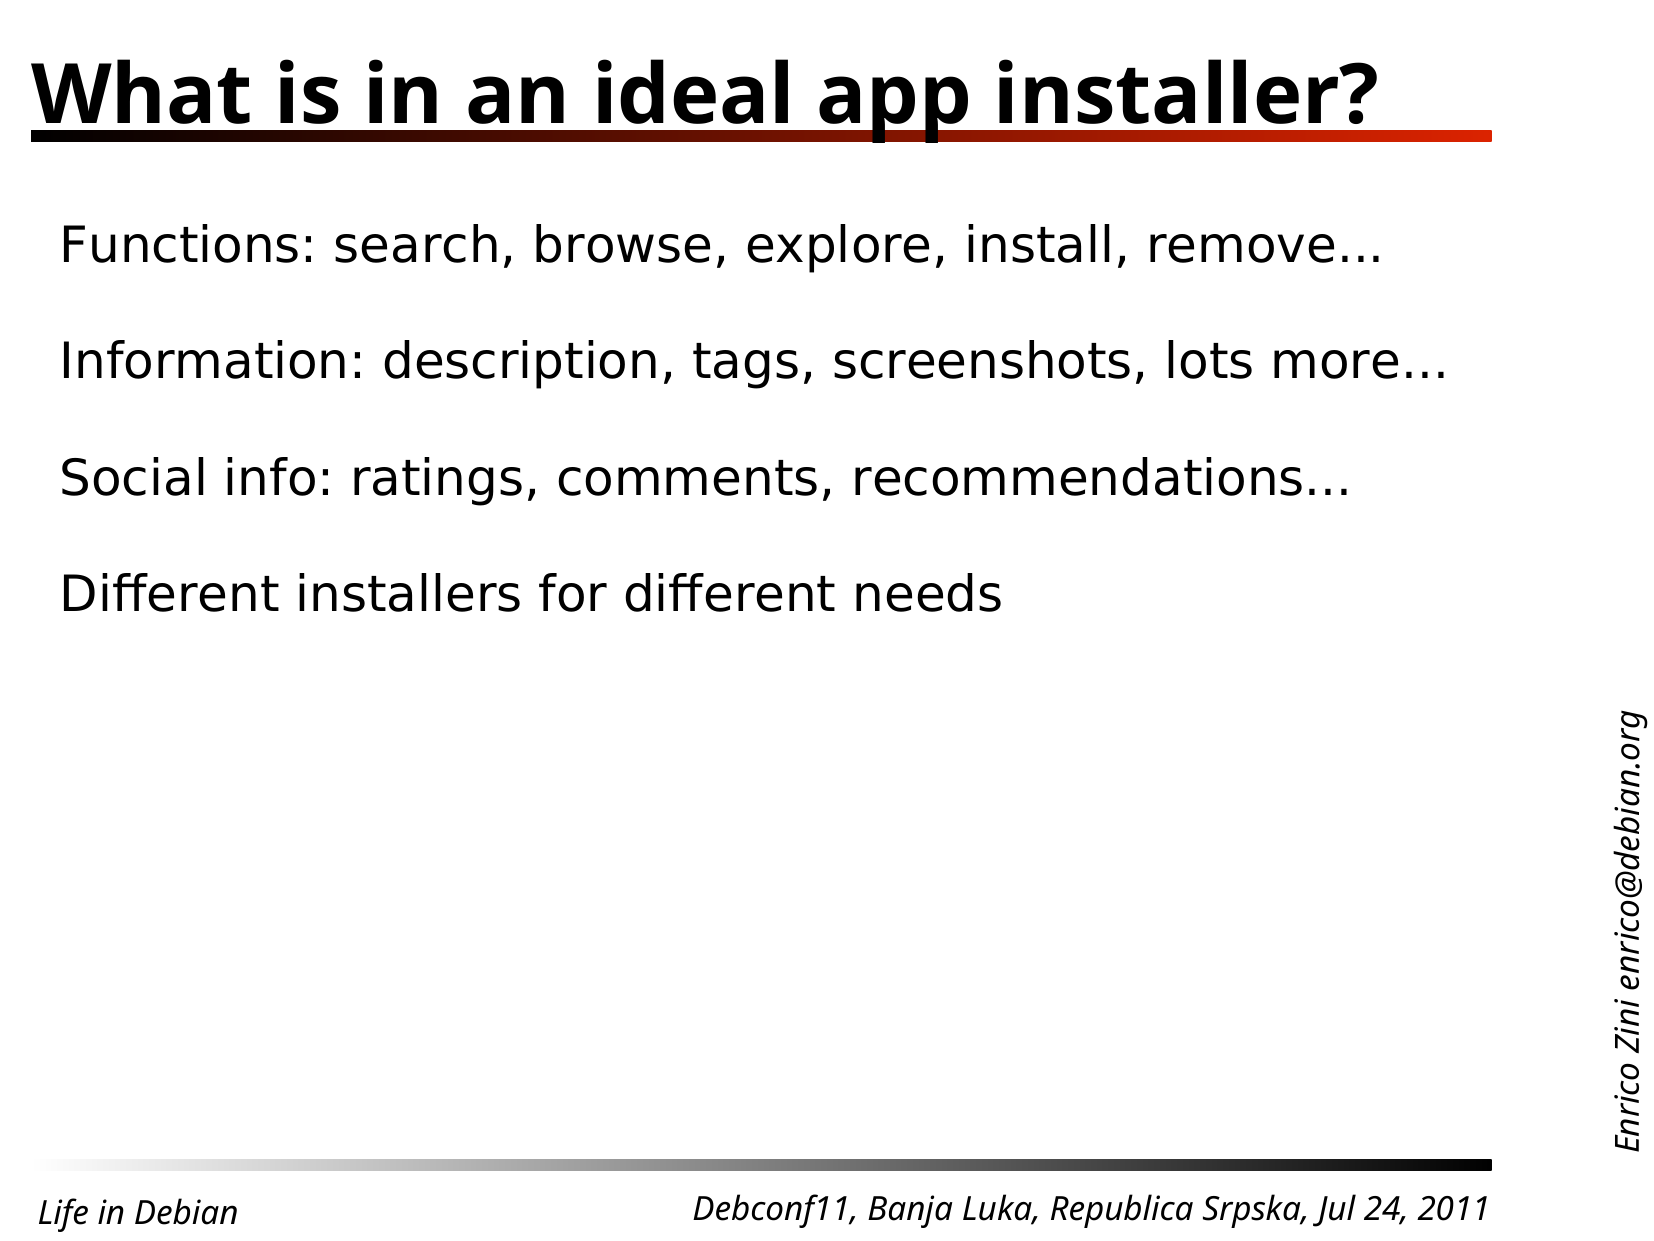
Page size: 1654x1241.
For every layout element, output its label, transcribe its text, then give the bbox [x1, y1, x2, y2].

text_box Functions: search, browse, explore, install, remove... Information: description, tags, screenshots, lots more... Social info: ratings, comments, recommendations... Different installers for different needs [30, 215, 1507, 1089]
text_box What is in an ideal app installer? [31, 34, 1438, 168]
